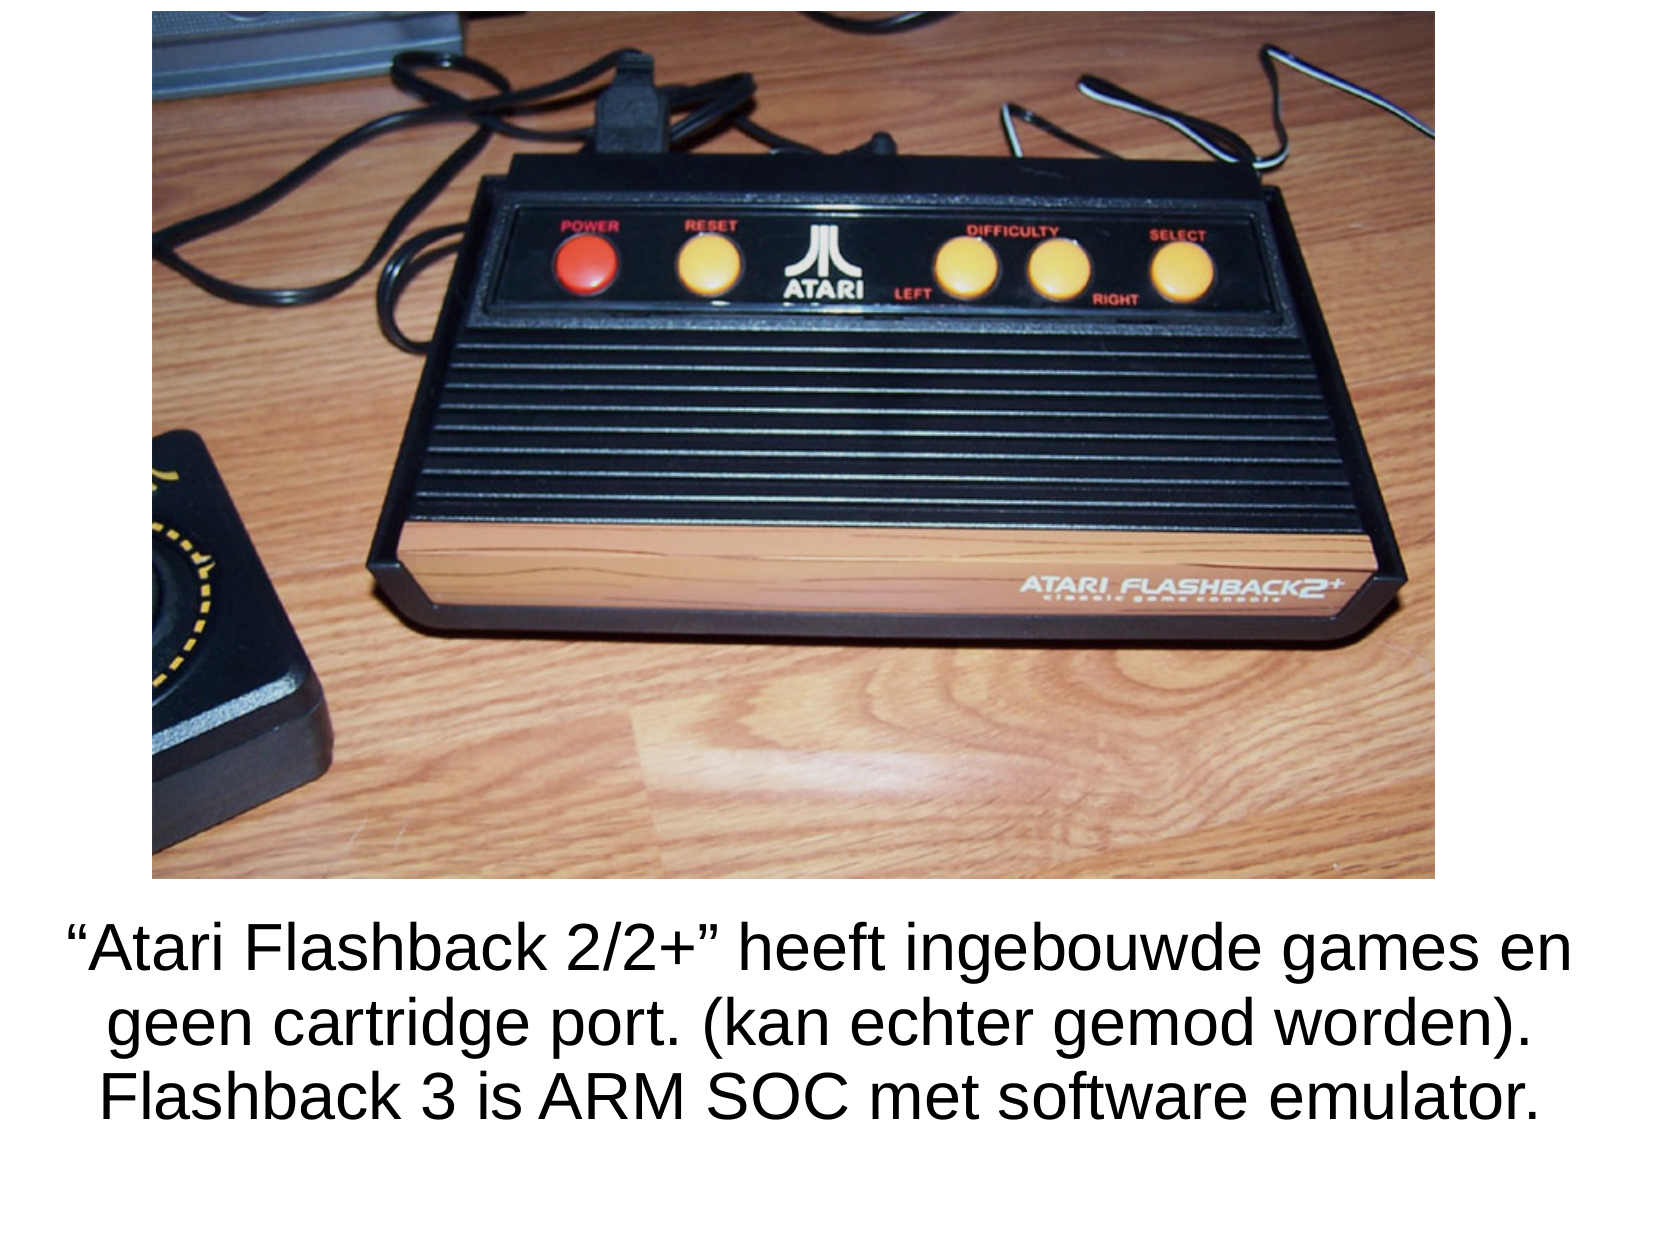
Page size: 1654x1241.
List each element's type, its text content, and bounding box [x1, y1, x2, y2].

title “Atari Flashback 2/2+” heeft ingebouwde games en geen cartridge port. (kan echter gemod worden). Flashback 3 is ARM SOC met software emulator. [11, 874, 1630, 1170]
picture [152, 11, 1435, 874]
